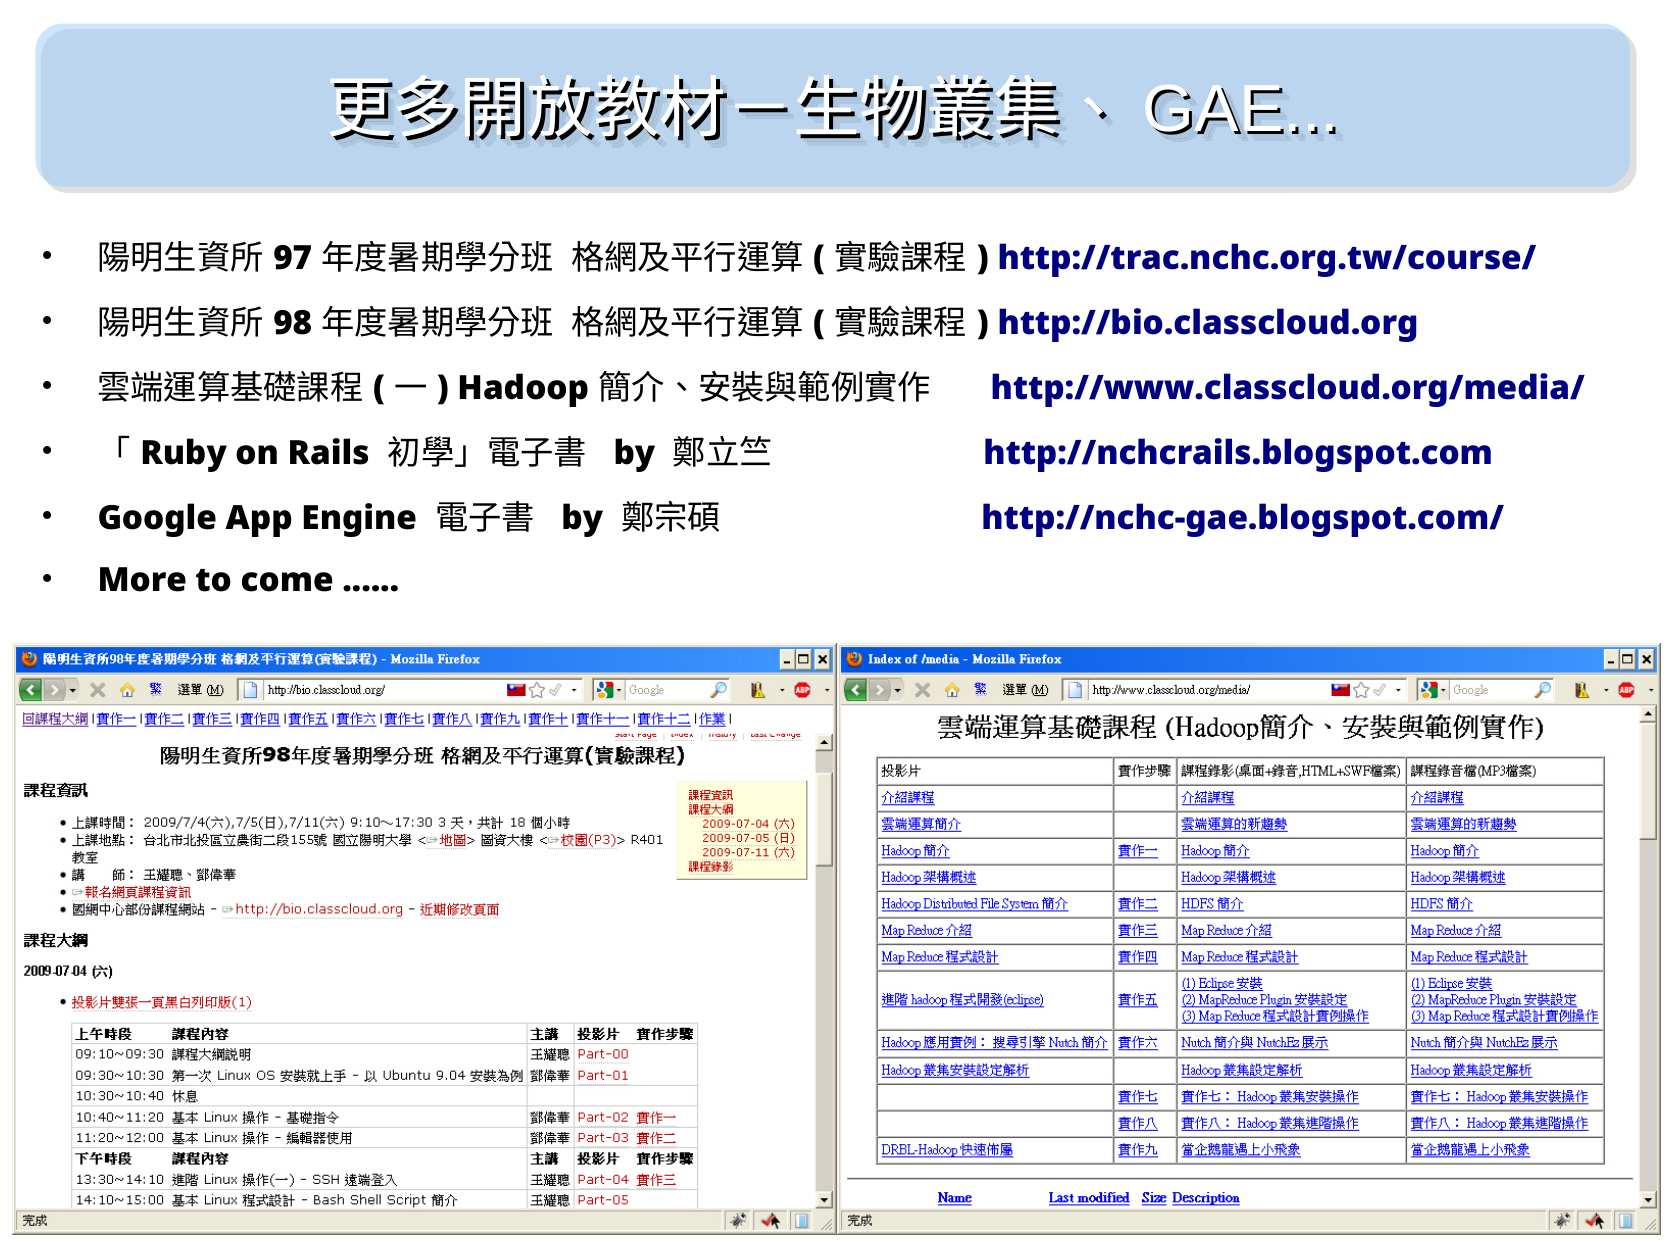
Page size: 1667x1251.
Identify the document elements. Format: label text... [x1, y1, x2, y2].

list 陽明生資所97年度暑期學分班 格網及平行運算(實驗課程) http://trac.nchc.org.tw/course/ 陽明生資所98年度暑期學分班 格網及平行運算(實驗課程) http://bio.classcloud.org 雲端運算基礎課程(一) Hadoop簡介、安裝與範例實作 http://www.classcloud.org/media/ 「Ruby on Rails 初學」電子書 by 鄭立竺 http://nchcrails.blogspot.com Google App Engine 電子書 by 鄭宗碩 http://nchc-gae.blogspot.com/ More to come ...... [41, 231, 1625, 596]
text_box 更多開放教材－生物叢集、GAE... [35, 23, 1630, 187]
picture [12, 643, 1661, 1235]
